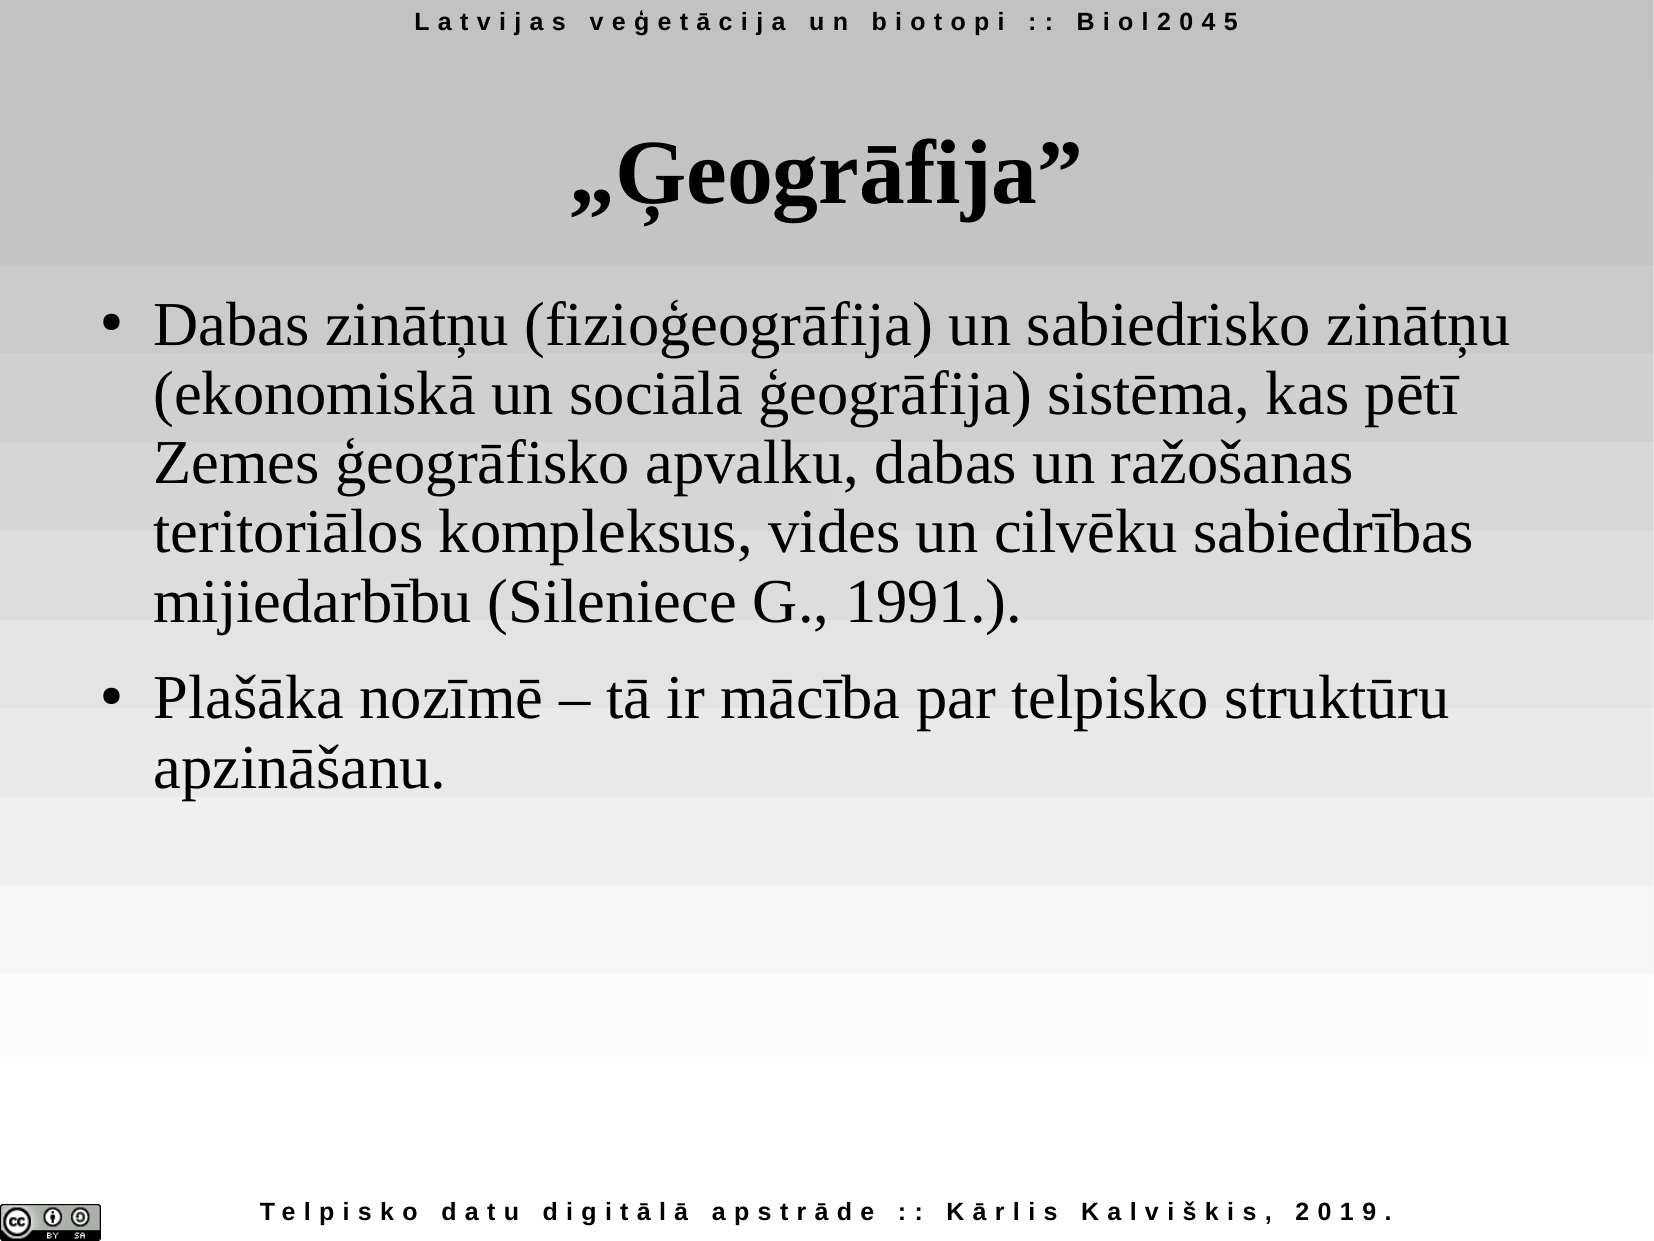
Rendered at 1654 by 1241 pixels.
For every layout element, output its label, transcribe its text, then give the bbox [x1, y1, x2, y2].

picture [0, 0, 1654, 1241]
list Dabas zinātņu (fizioģeogrāfija) un sabiedrisko zinātņu (ekonomiskā un sociālā ģeogrāfija) sistēma, kas pētī Zemes ģeogrāfisko apvalku, dabas un ražošanas teritoriālos kompleksus, vides un cilvēku sabiedrības mijiedarbību (Sileniece G., 1991.). Plašāka nozīmē – tā ir mācība par telpisko struktūru apzināšanu. [82, 289, 1571, 1113]
title „Ģeogrāfija” [29, 49, 1625, 296]
